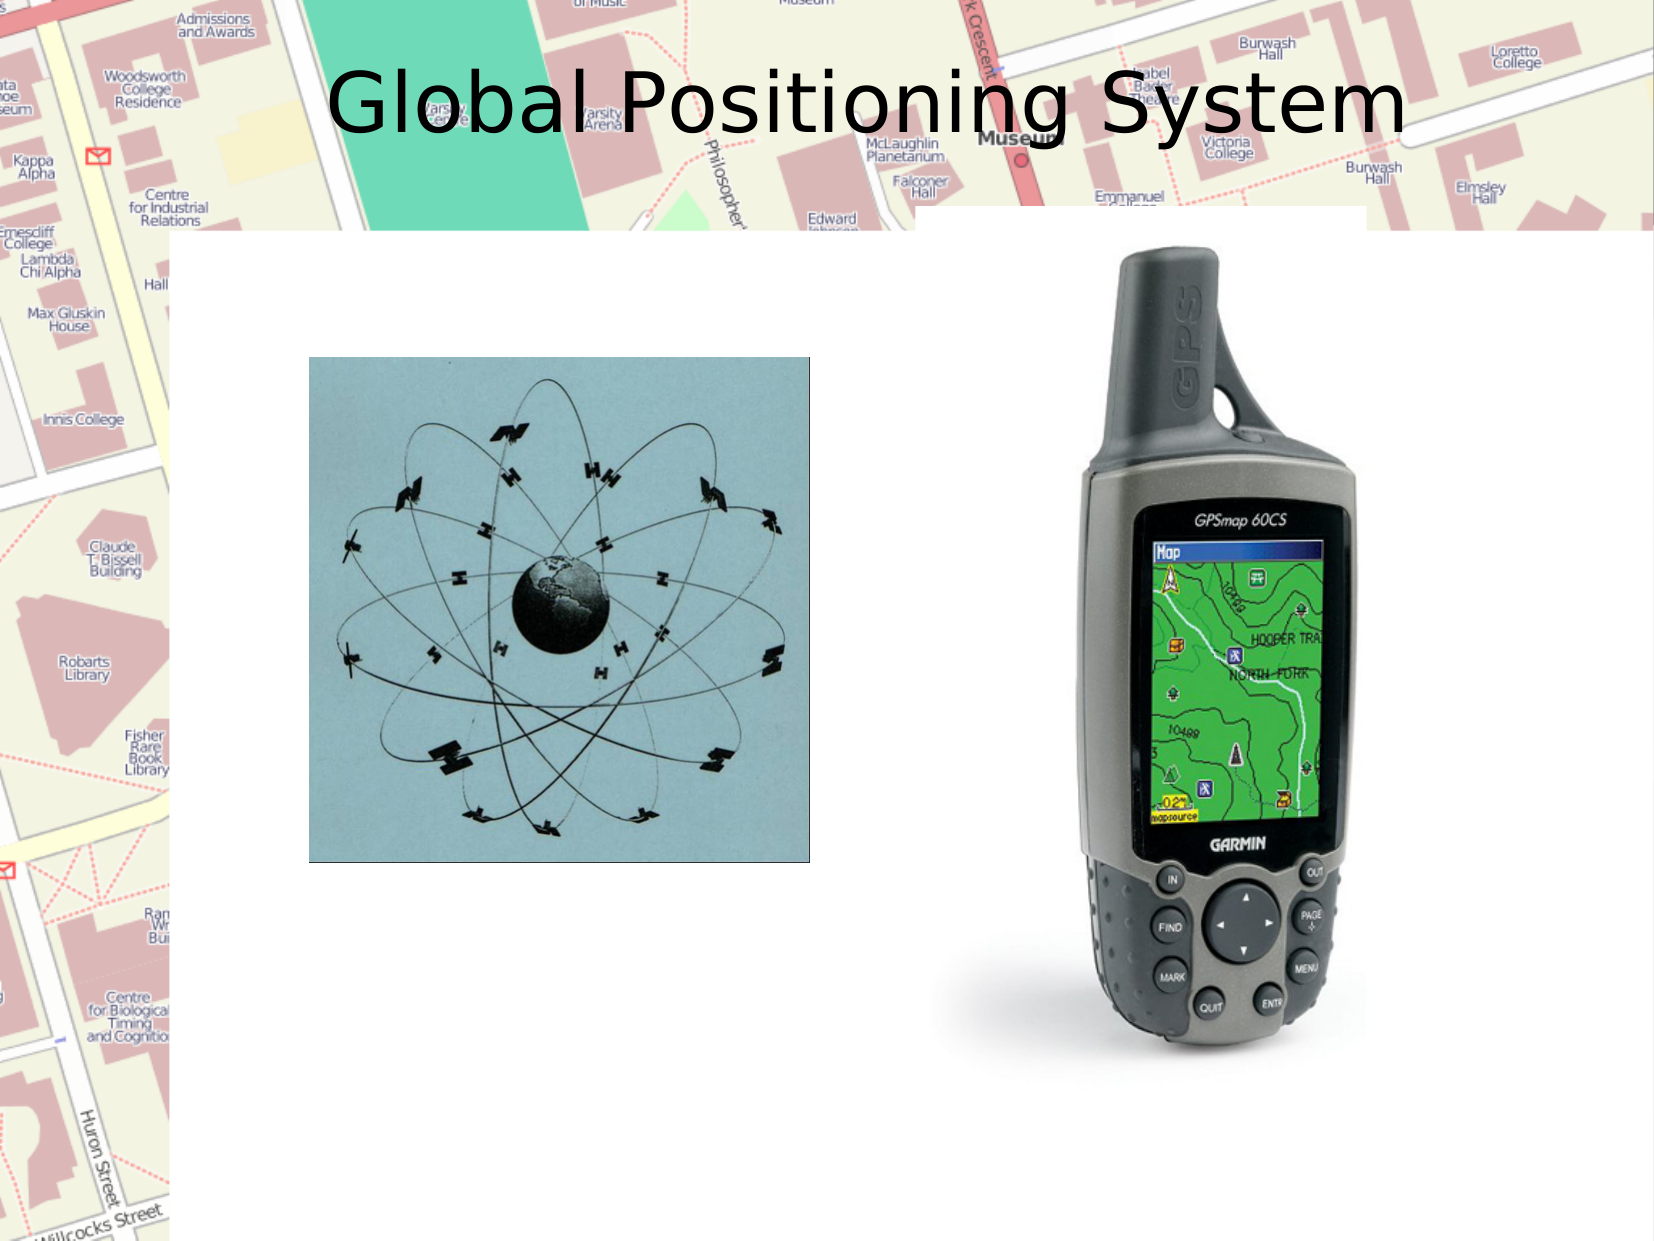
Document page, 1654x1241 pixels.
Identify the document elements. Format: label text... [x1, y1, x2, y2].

picture [0, 0, 1654, 1241]
title Global Positioning System [124, 0, 1613, 208]
